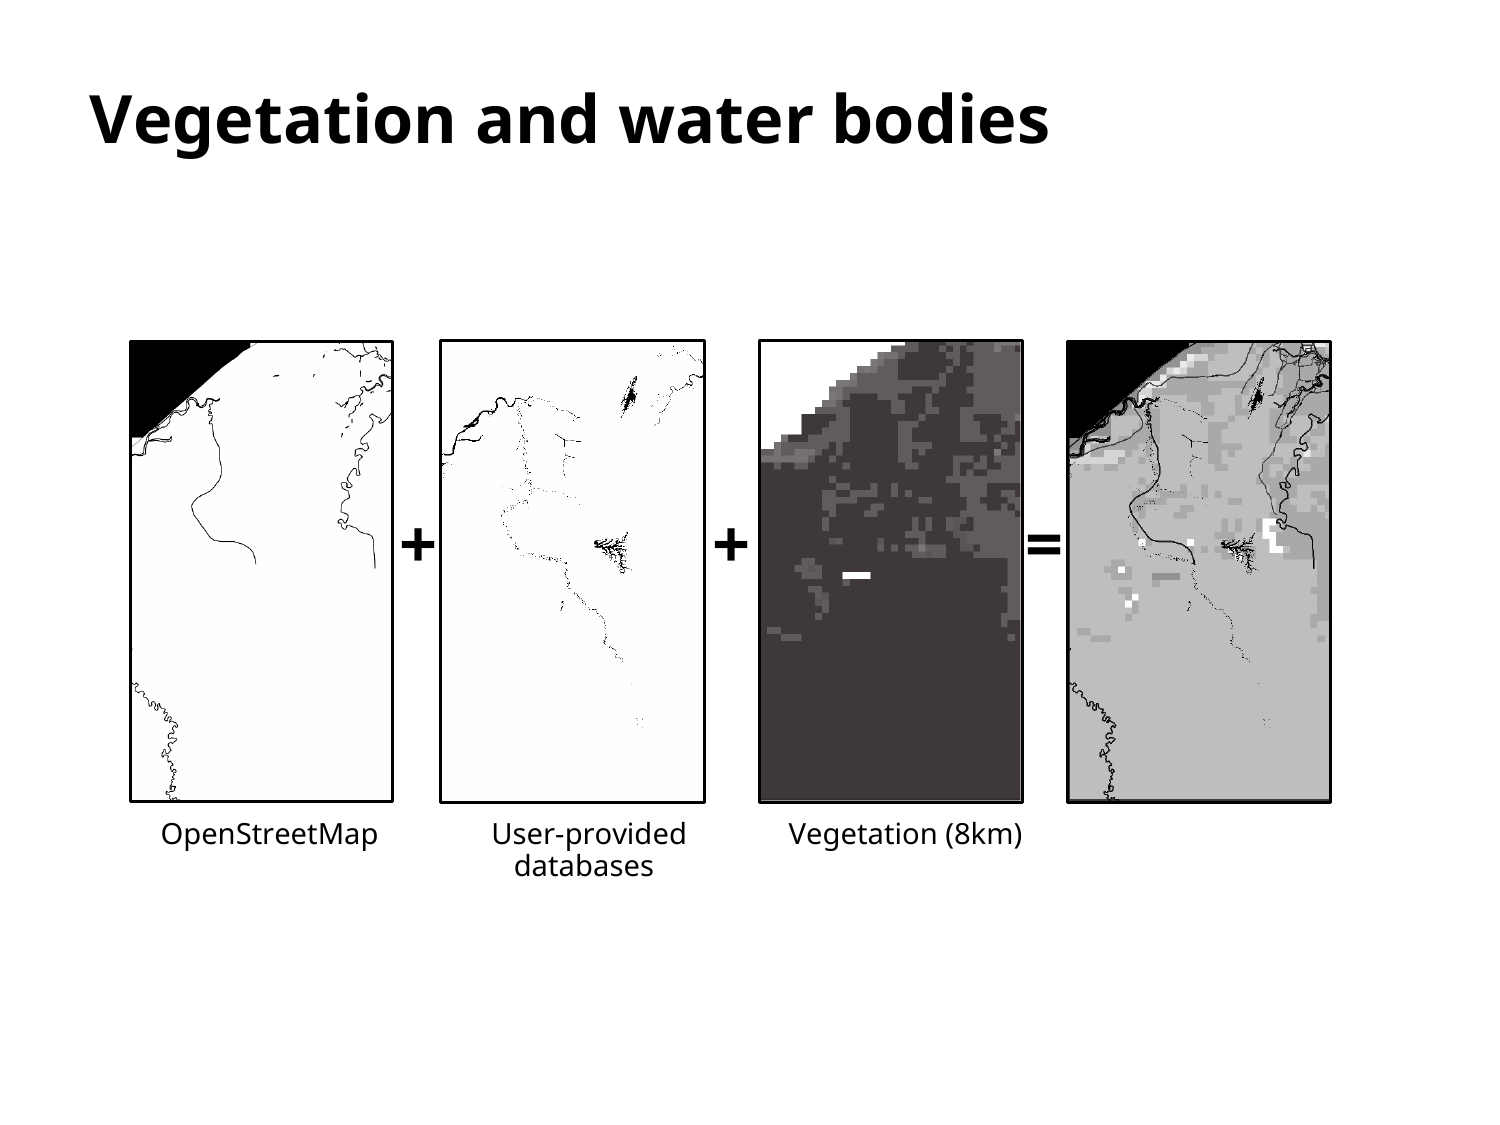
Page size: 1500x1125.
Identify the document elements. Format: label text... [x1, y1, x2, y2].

picture [442, 341, 703, 801]
text_box = [1010, 494, 1074, 616]
text_box Vegetation and water bodies [75, 68, 1426, 190]
picture [760, 341, 1021, 801]
text_box Vegetation (8km) [736, 811, 1013, 859]
text_box User-provided databases [476, 811, 681, 891]
text_box OpenStreetMap [145, 810, 375, 859]
text_box + [697, 494, 761, 616]
picture [131, 342, 391, 801]
picture [1069, 342, 1330, 801]
text_box + [384, 494, 448, 616]
